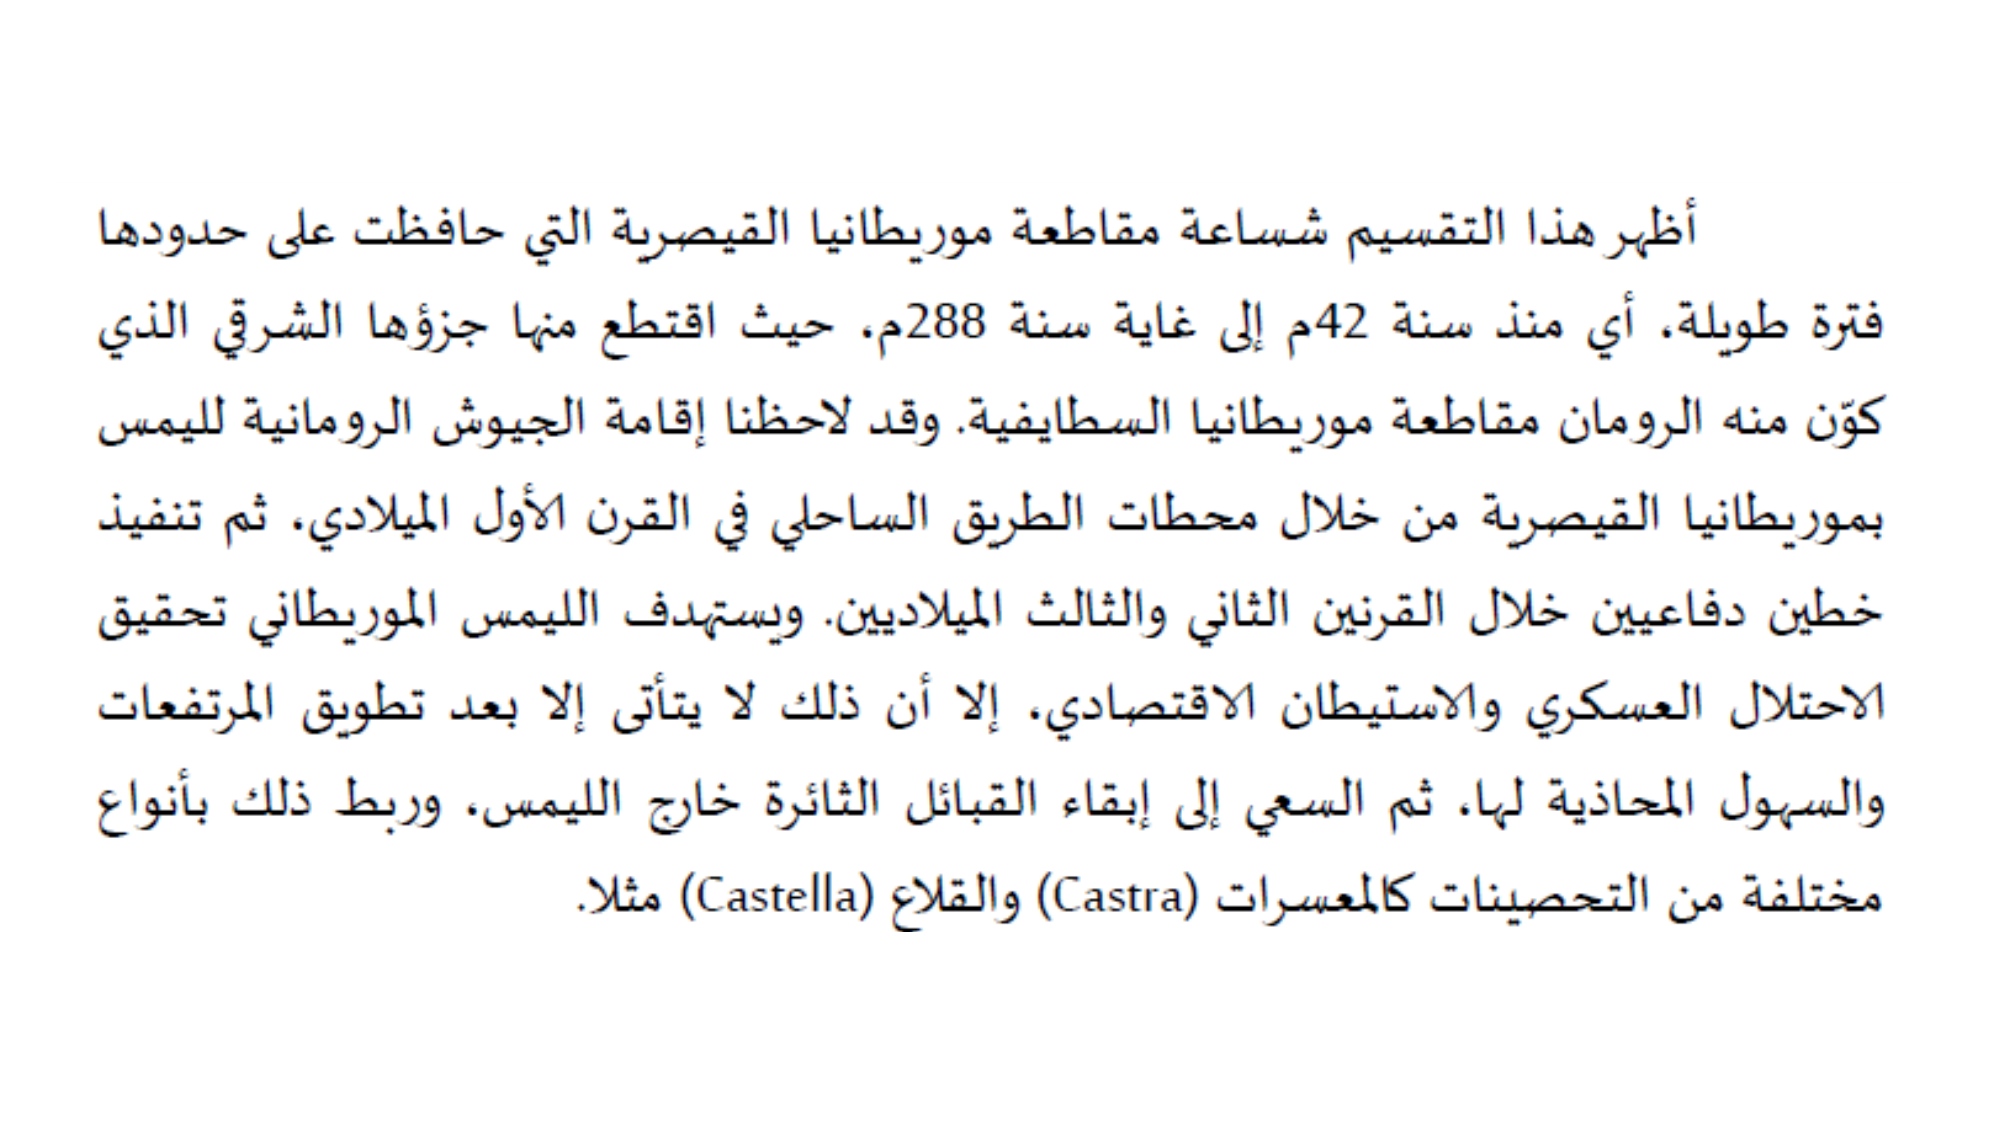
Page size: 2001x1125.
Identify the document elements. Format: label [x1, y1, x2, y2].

picture [58, 181, 1912, 932]
